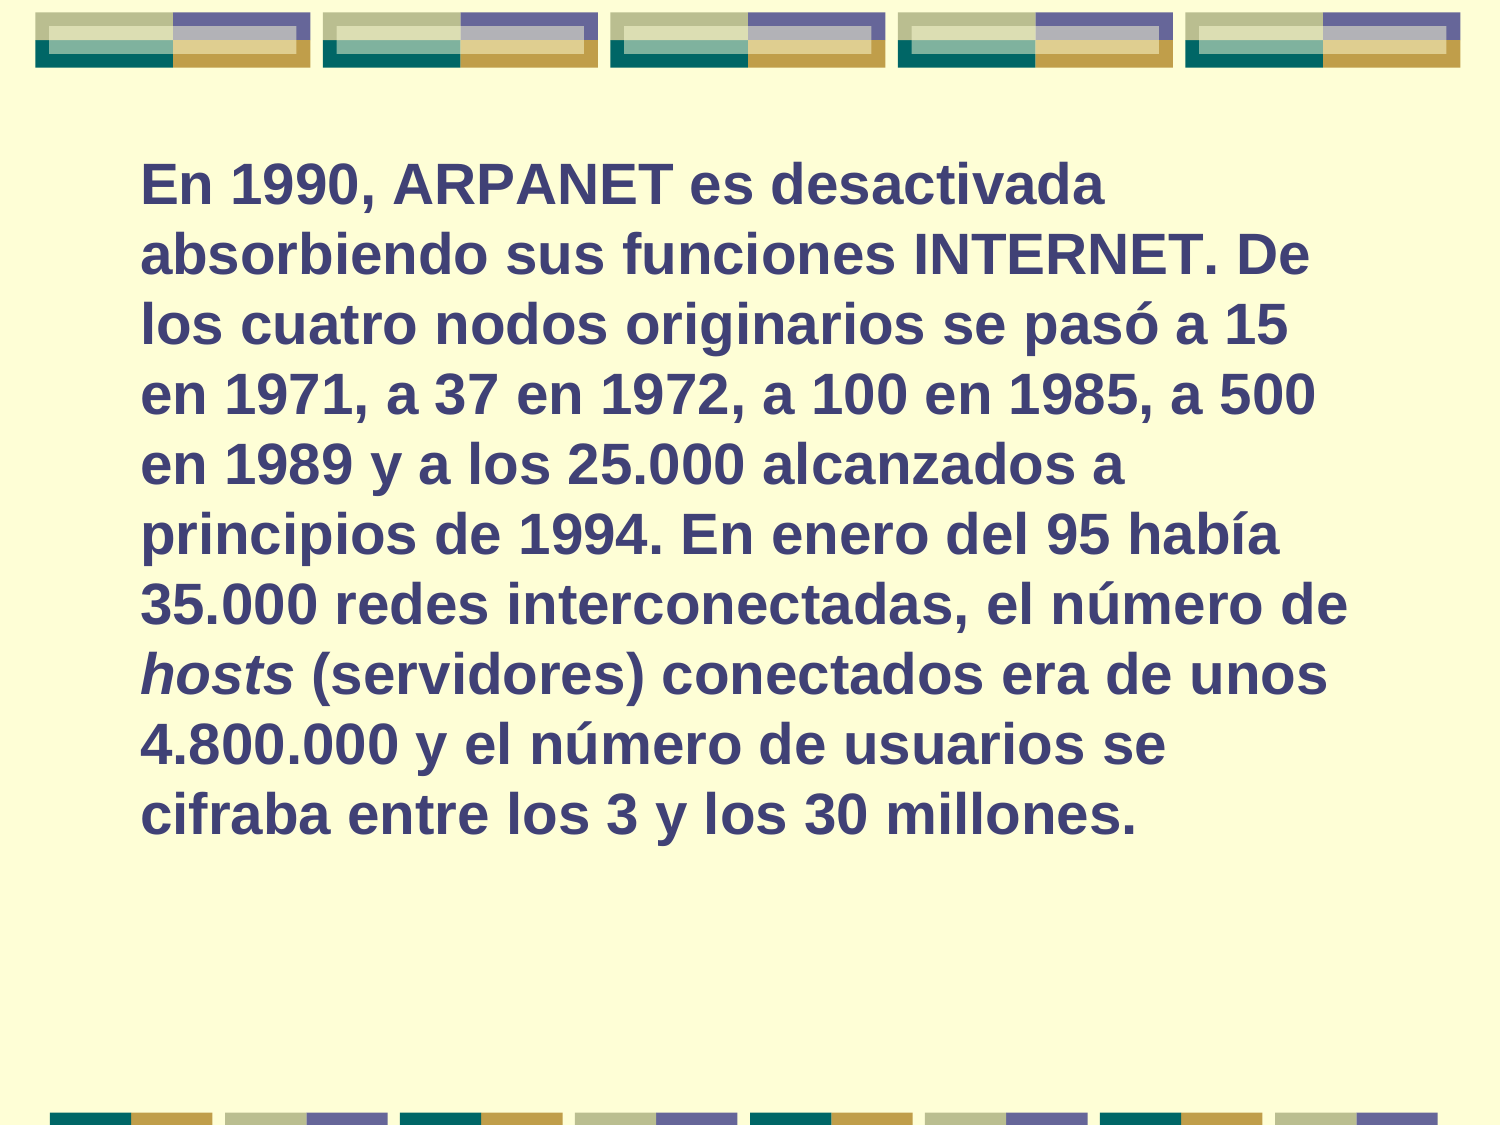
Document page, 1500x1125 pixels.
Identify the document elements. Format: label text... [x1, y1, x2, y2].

title En 1990, ARPANET es desactivada absorbiendo sus funciones INTERNET. De los cuatro nodos originarios se pasó a 15 en 1971, a 37 en 1972, a 100 en 1985, a 500 en 1989 y a los 25.000 alcanzados a principios de 1994. En enero del 95 había 35.000 redes interconectadas, el número de hosts (servidores) conectados era de unos 4.800.000 y el número de usuarios se cifraba entre los 3 y los 30 millones. [125, 437, 1388, 625]
